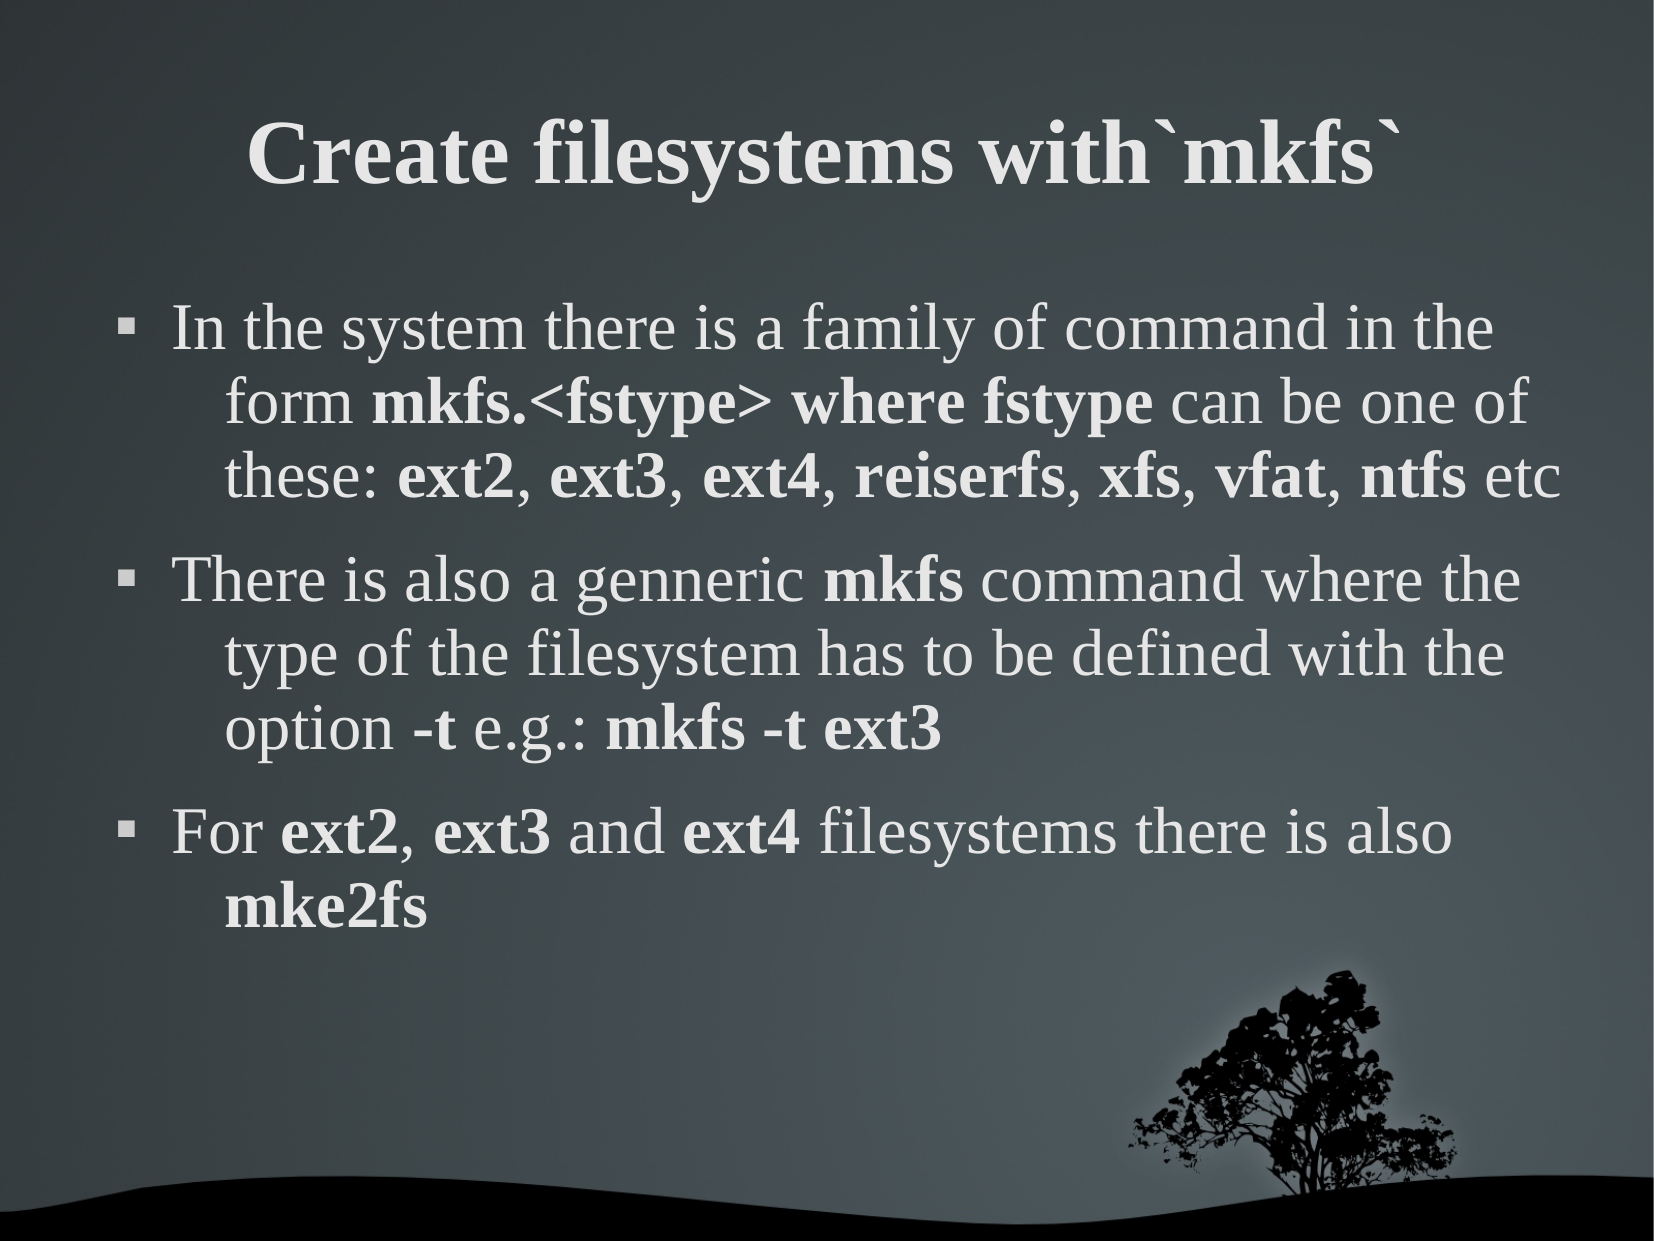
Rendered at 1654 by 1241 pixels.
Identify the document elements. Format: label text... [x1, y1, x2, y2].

title Create filesystems with`mkfs` [82, 33, 1571, 273]
picture [0, 0, 1654, 1241]
list In the system there is a family of command in the form mkfs.<fstype> where fstype can be one of these: ext2, ext3, ext4, reiserfs, xfs, vfat, ntfs etc There is also a genneric mkfs command where the type of the filesystem has to be defined with the option -t e.g.: mkfs -t ext3 For ext2, ext3 and ext4 filesystems there is also mke2fs [82, 290, 1571, 1122]
